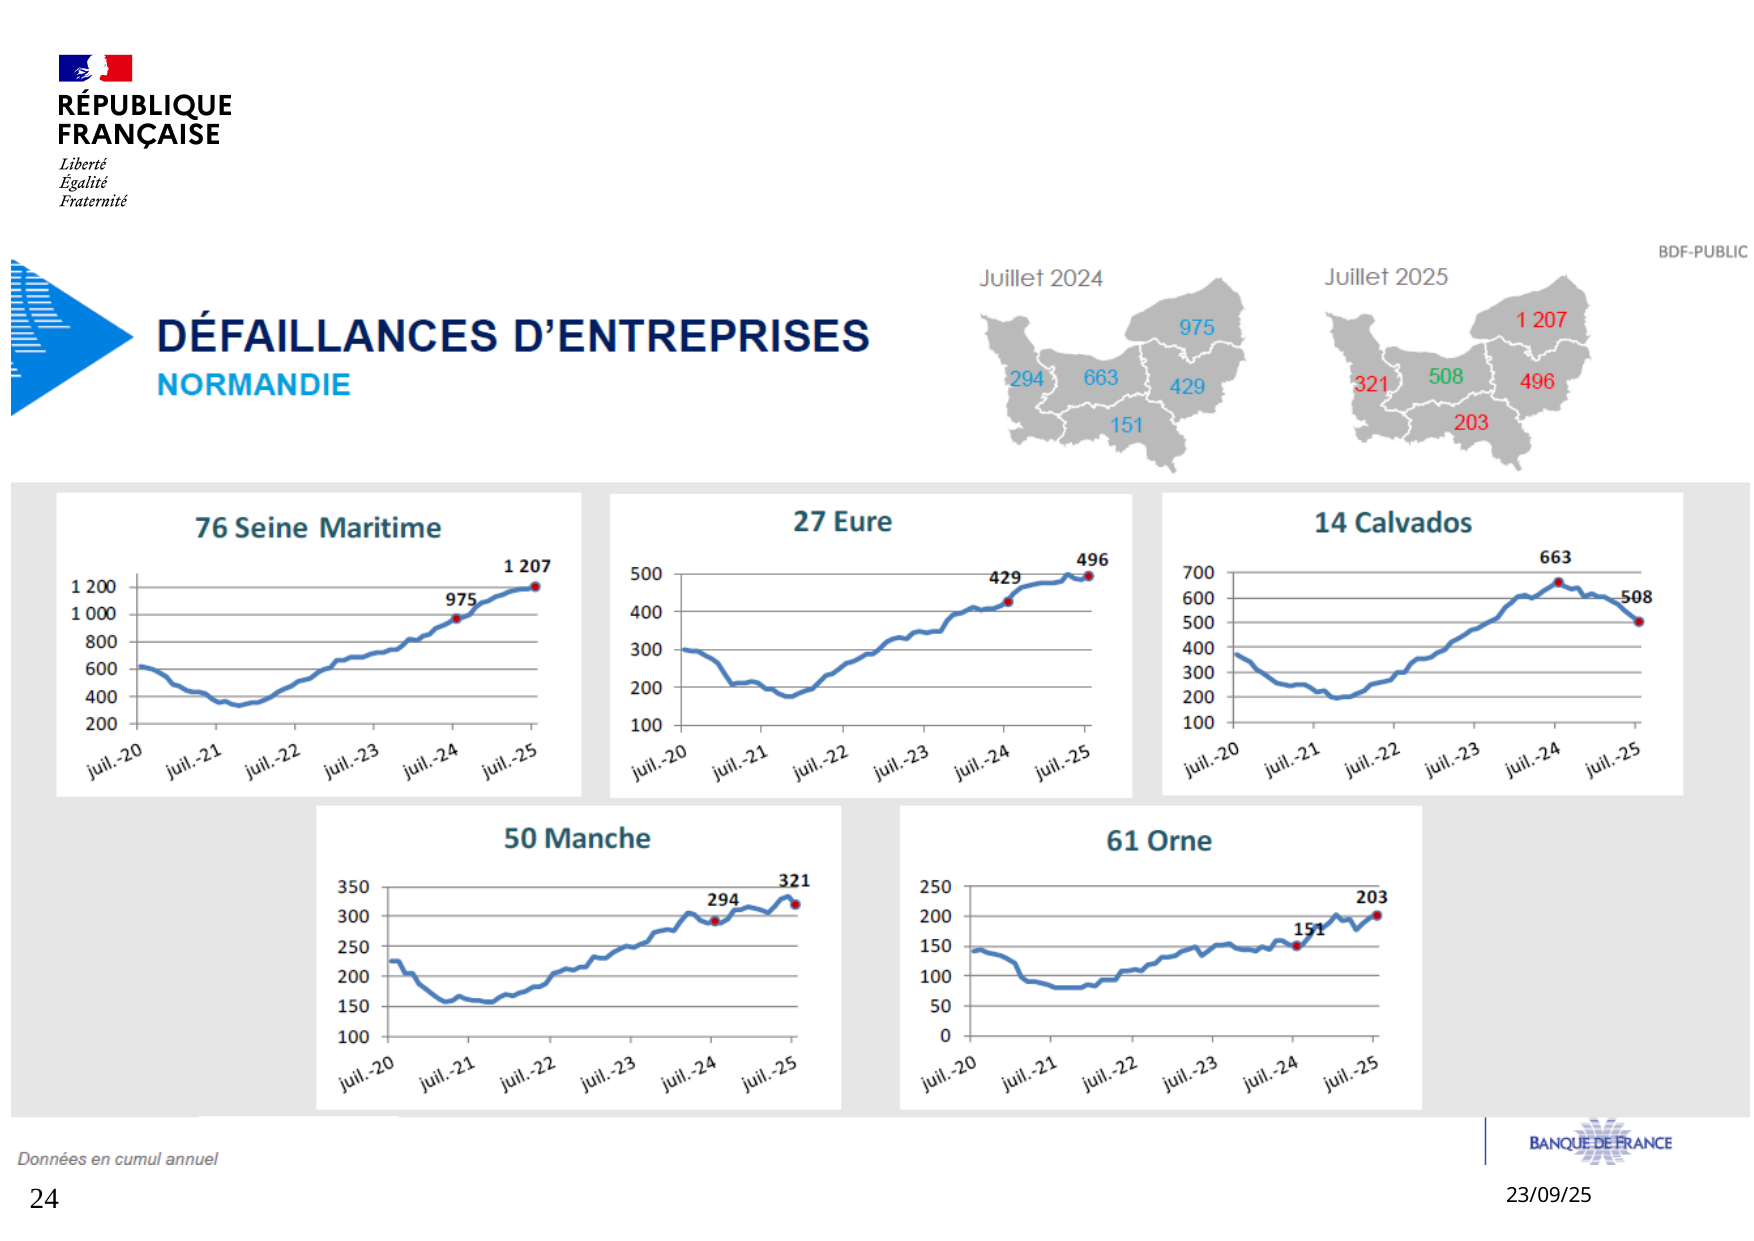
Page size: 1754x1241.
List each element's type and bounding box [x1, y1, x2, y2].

picture [11, 235, 1750, 1165]
text_box [29, 1179, 173, 1211]
